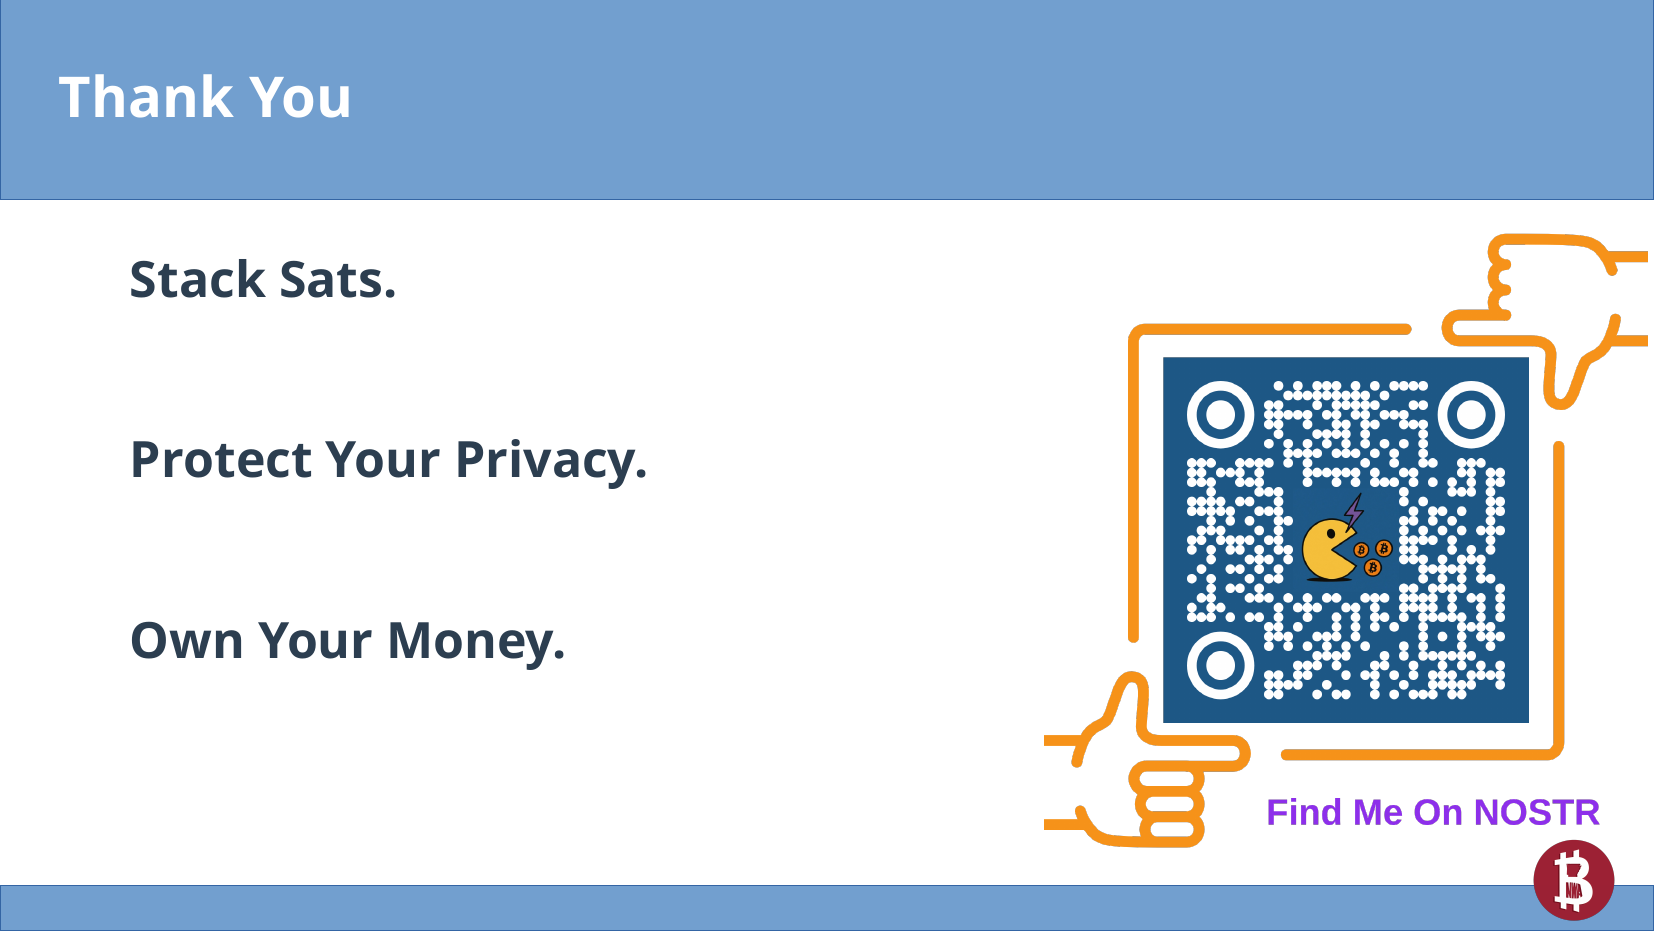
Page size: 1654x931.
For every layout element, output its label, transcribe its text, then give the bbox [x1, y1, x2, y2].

title Thank You [59, 37, 1595, 155]
picture [1044, 208, 1648, 931]
list Stack Sats. Protect Your Privacy. Own Your Money. [59, 243, 1044, 864]
